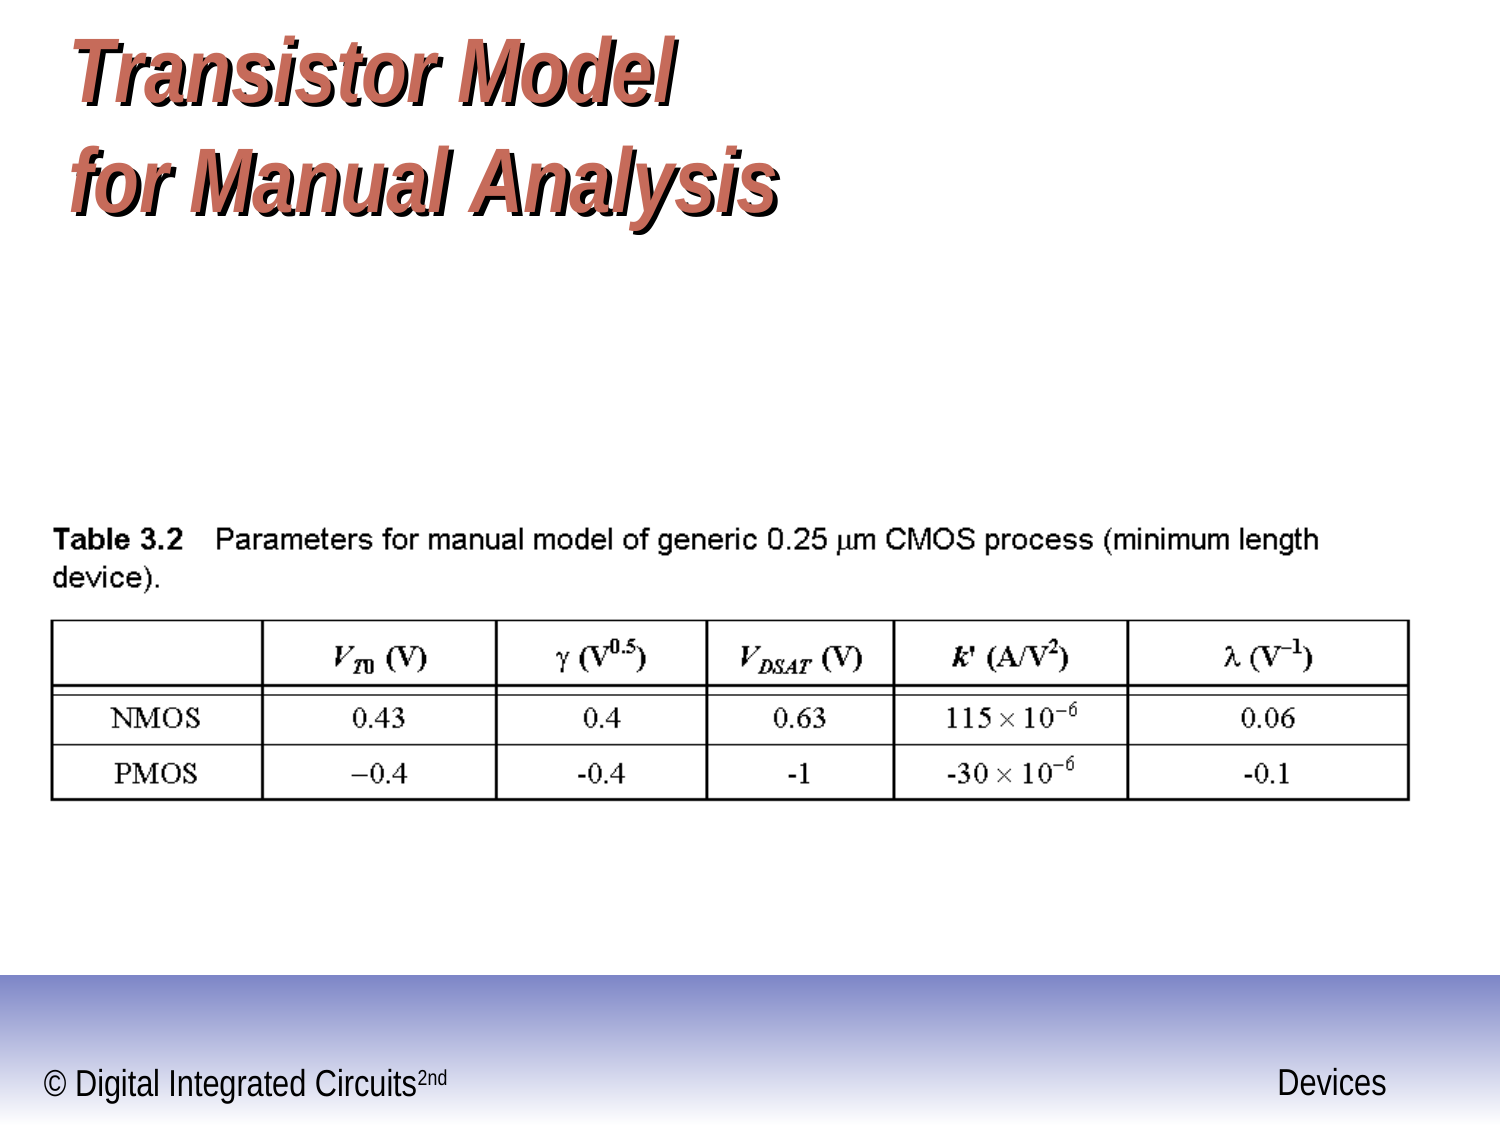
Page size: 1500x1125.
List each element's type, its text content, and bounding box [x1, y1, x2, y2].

title Transistor Model for Manual Analysis [54, 3, 1330, 238]
picture [37, 500, 1476, 828]
